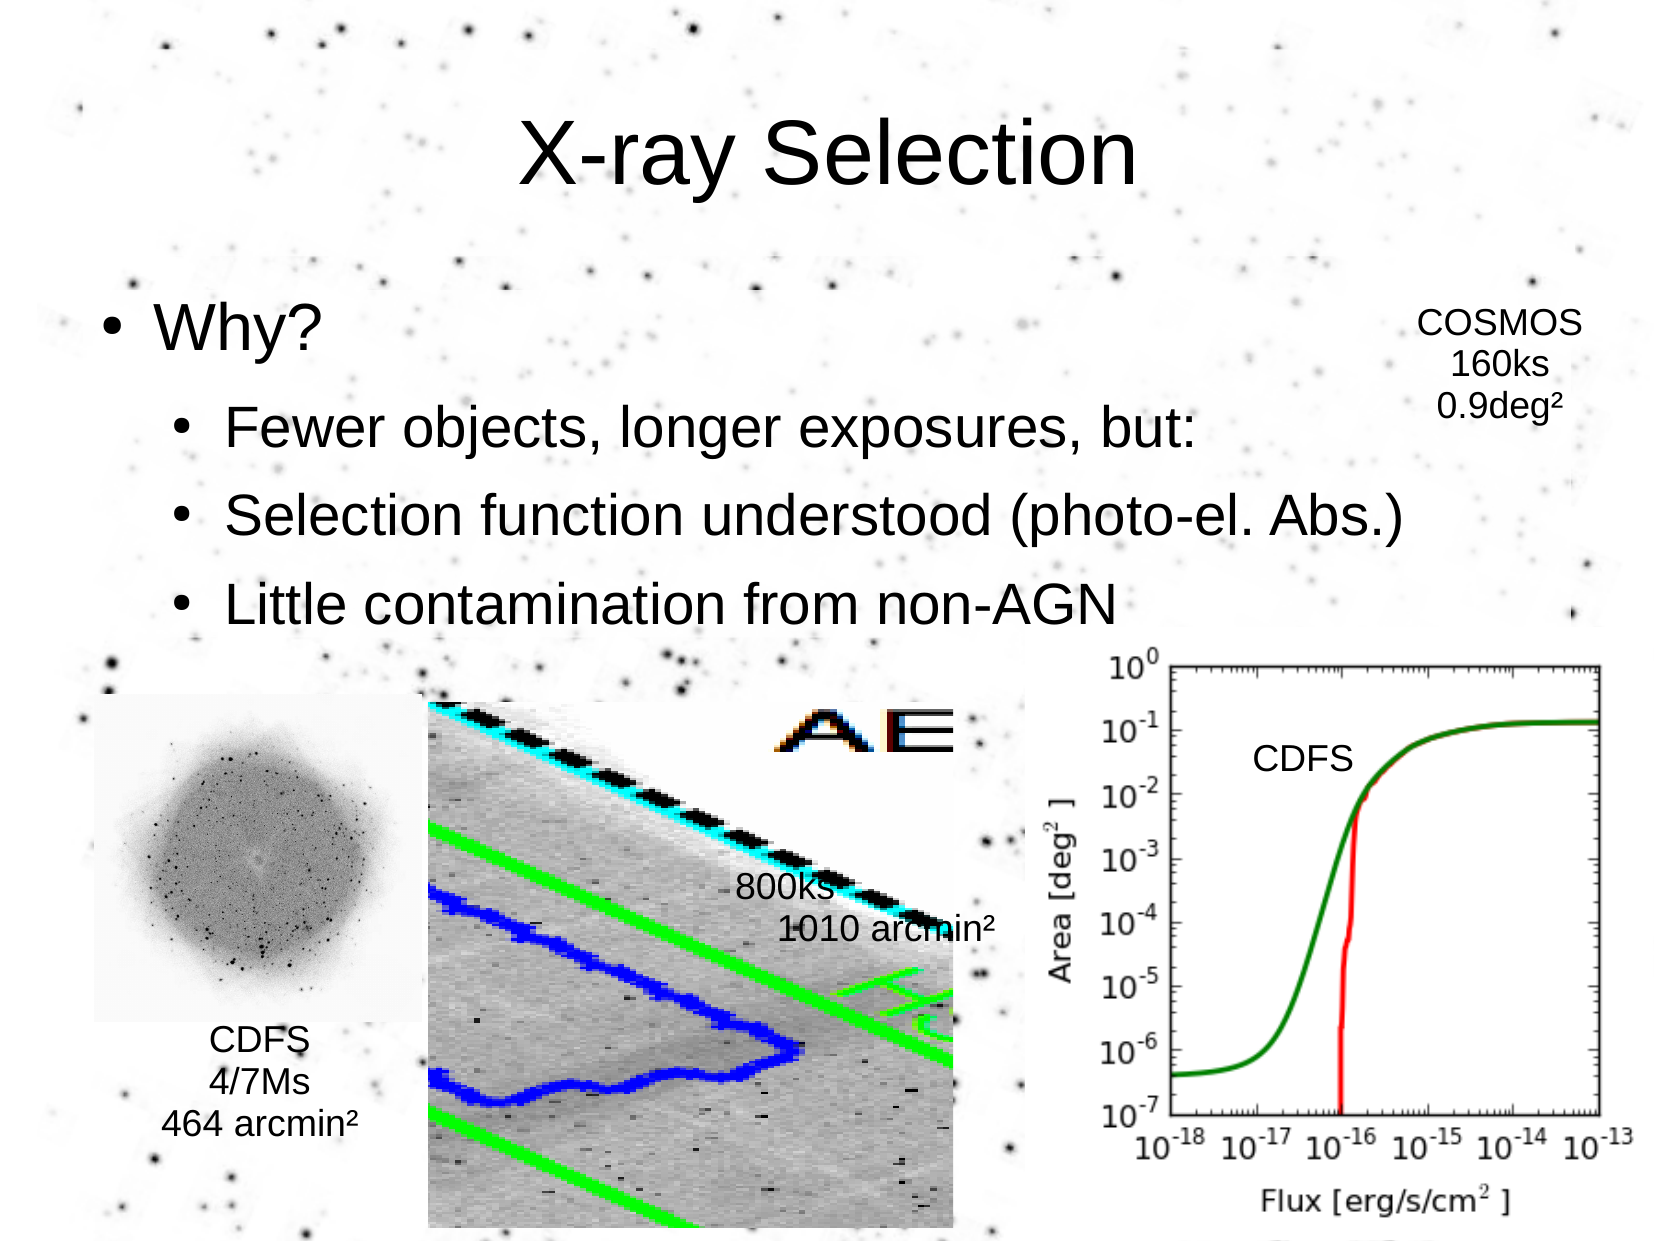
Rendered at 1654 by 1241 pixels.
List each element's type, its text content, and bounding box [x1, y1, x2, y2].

text_box CDFS 4/7Ms 464 arcmin² [128, 1022, 391, 1152]
list Why? Fewer objects, longer exposures, but: Selection function understood (photo-el. Abs.) Little contamination from non-AGN [82, 290, 1571, 638]
text_box CDFS [1237, 730, 1426, 788]
text_box COSMOS 160ks 0.9deg² [1350, 293, 1651, 435]
title X-ray Selection [82, 49, 1576, 257]
picture [37, 0, 1654, 1241]
text_box 800ks 1010 arcmin² [720, 858, 1021, 1000]
